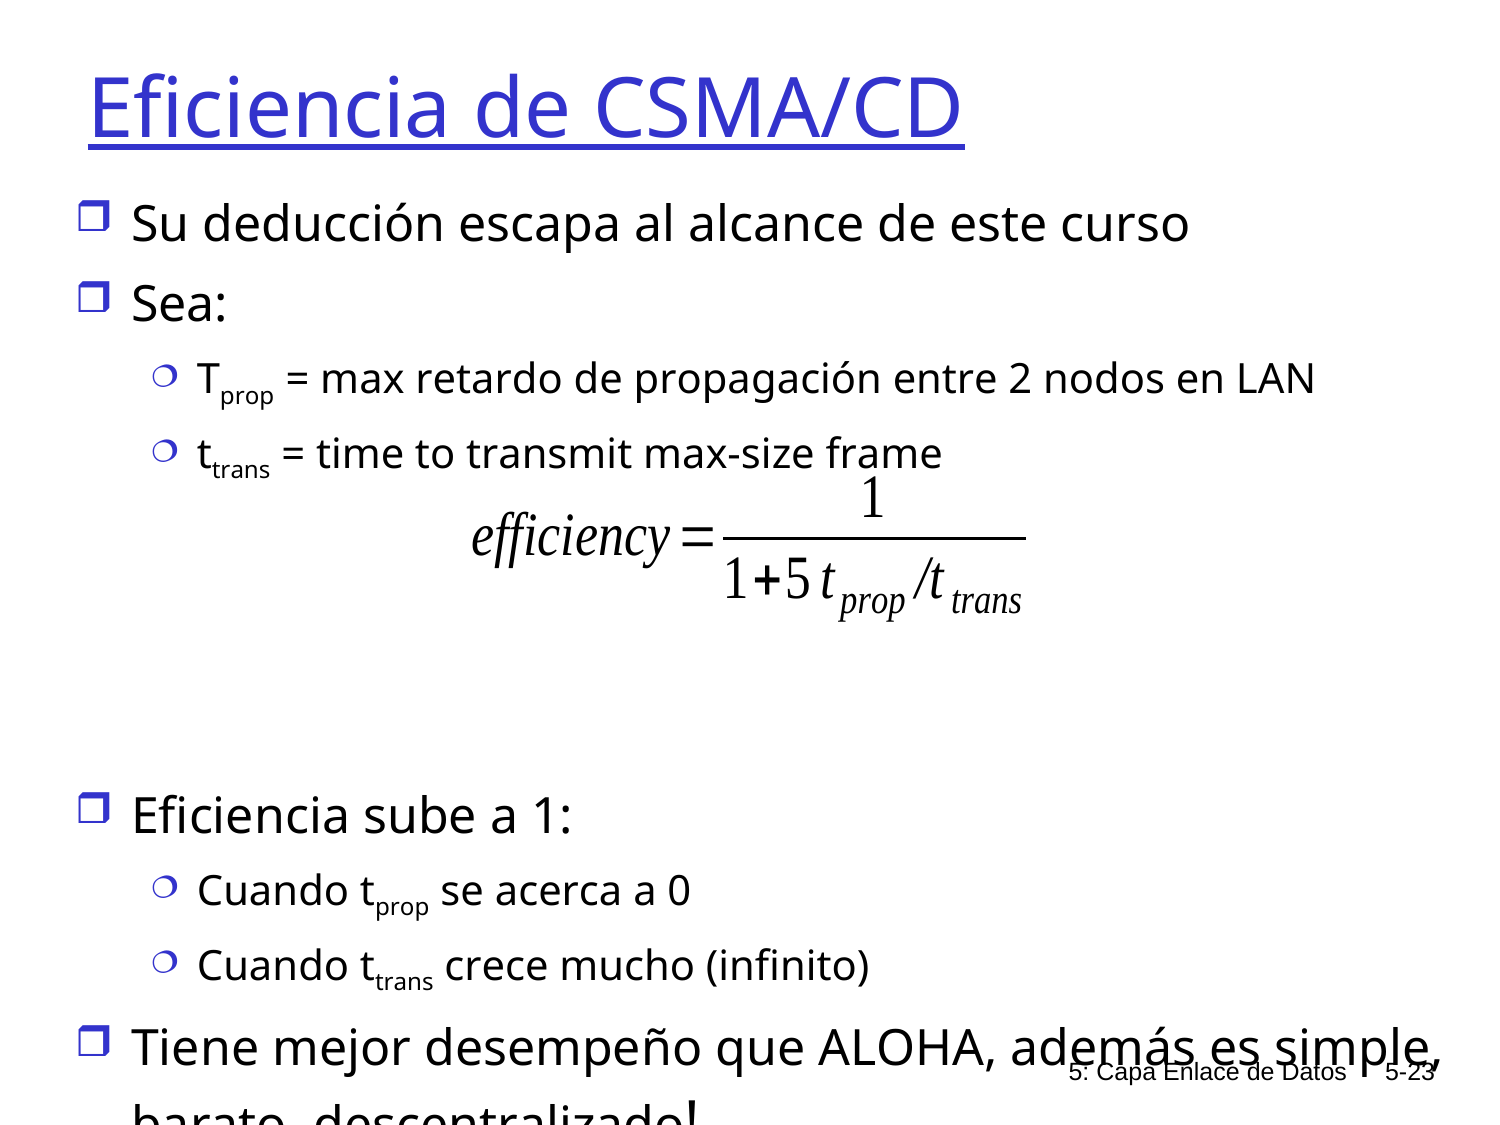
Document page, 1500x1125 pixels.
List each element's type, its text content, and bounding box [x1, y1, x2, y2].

title Eficiencia de CSMA/CD [87, 23, 1363, 187]
list Su deducción escapa al alcance de este curso Sea: Tprop = max retardo de propagación entre 2 nodos en LAN ttrans = time to transmit max-size frame Eficiencia sube a 1: Cuando tprop se acerca a 0 Cuando ttrans crece mucho (infinito) Tiene mejor desempeño que ALOHA, además es simple, barato, descentralizado! [75, 187, 1463, 1125]
chart [458, 463, 1045, 625]
